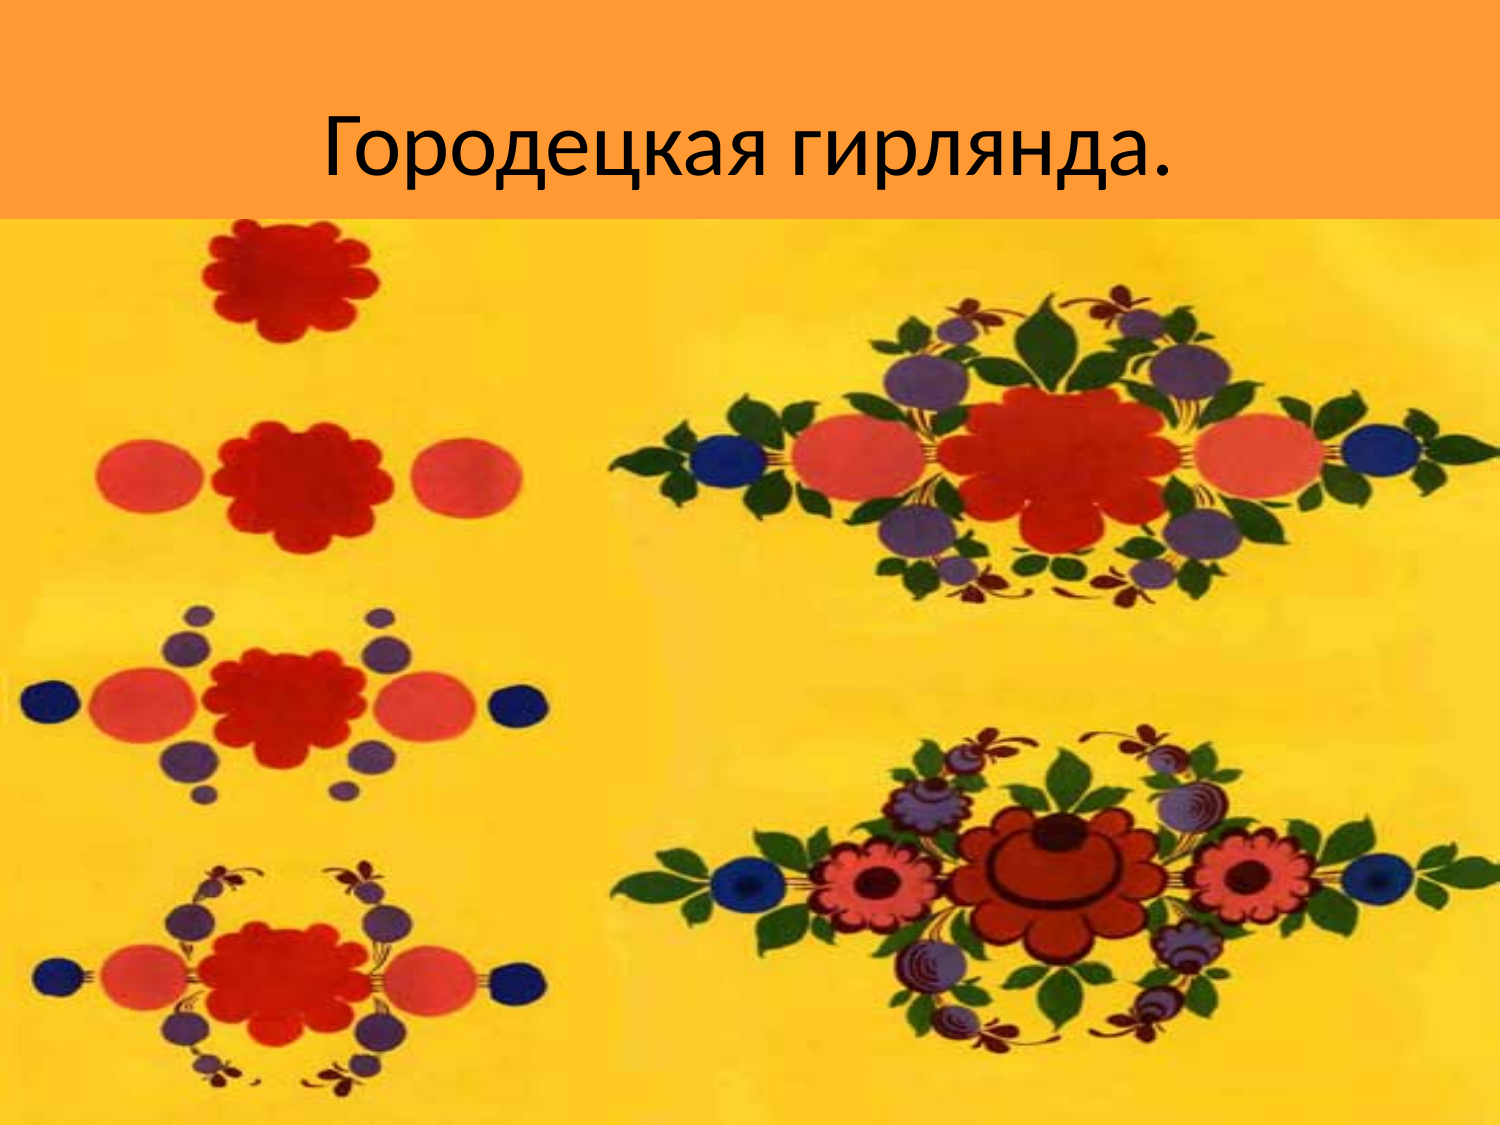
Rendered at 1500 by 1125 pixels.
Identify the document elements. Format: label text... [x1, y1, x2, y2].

title Городецкая гирлянда. [75, 45, 1425, 219]
picture [0, 219, 1500, 1125]
